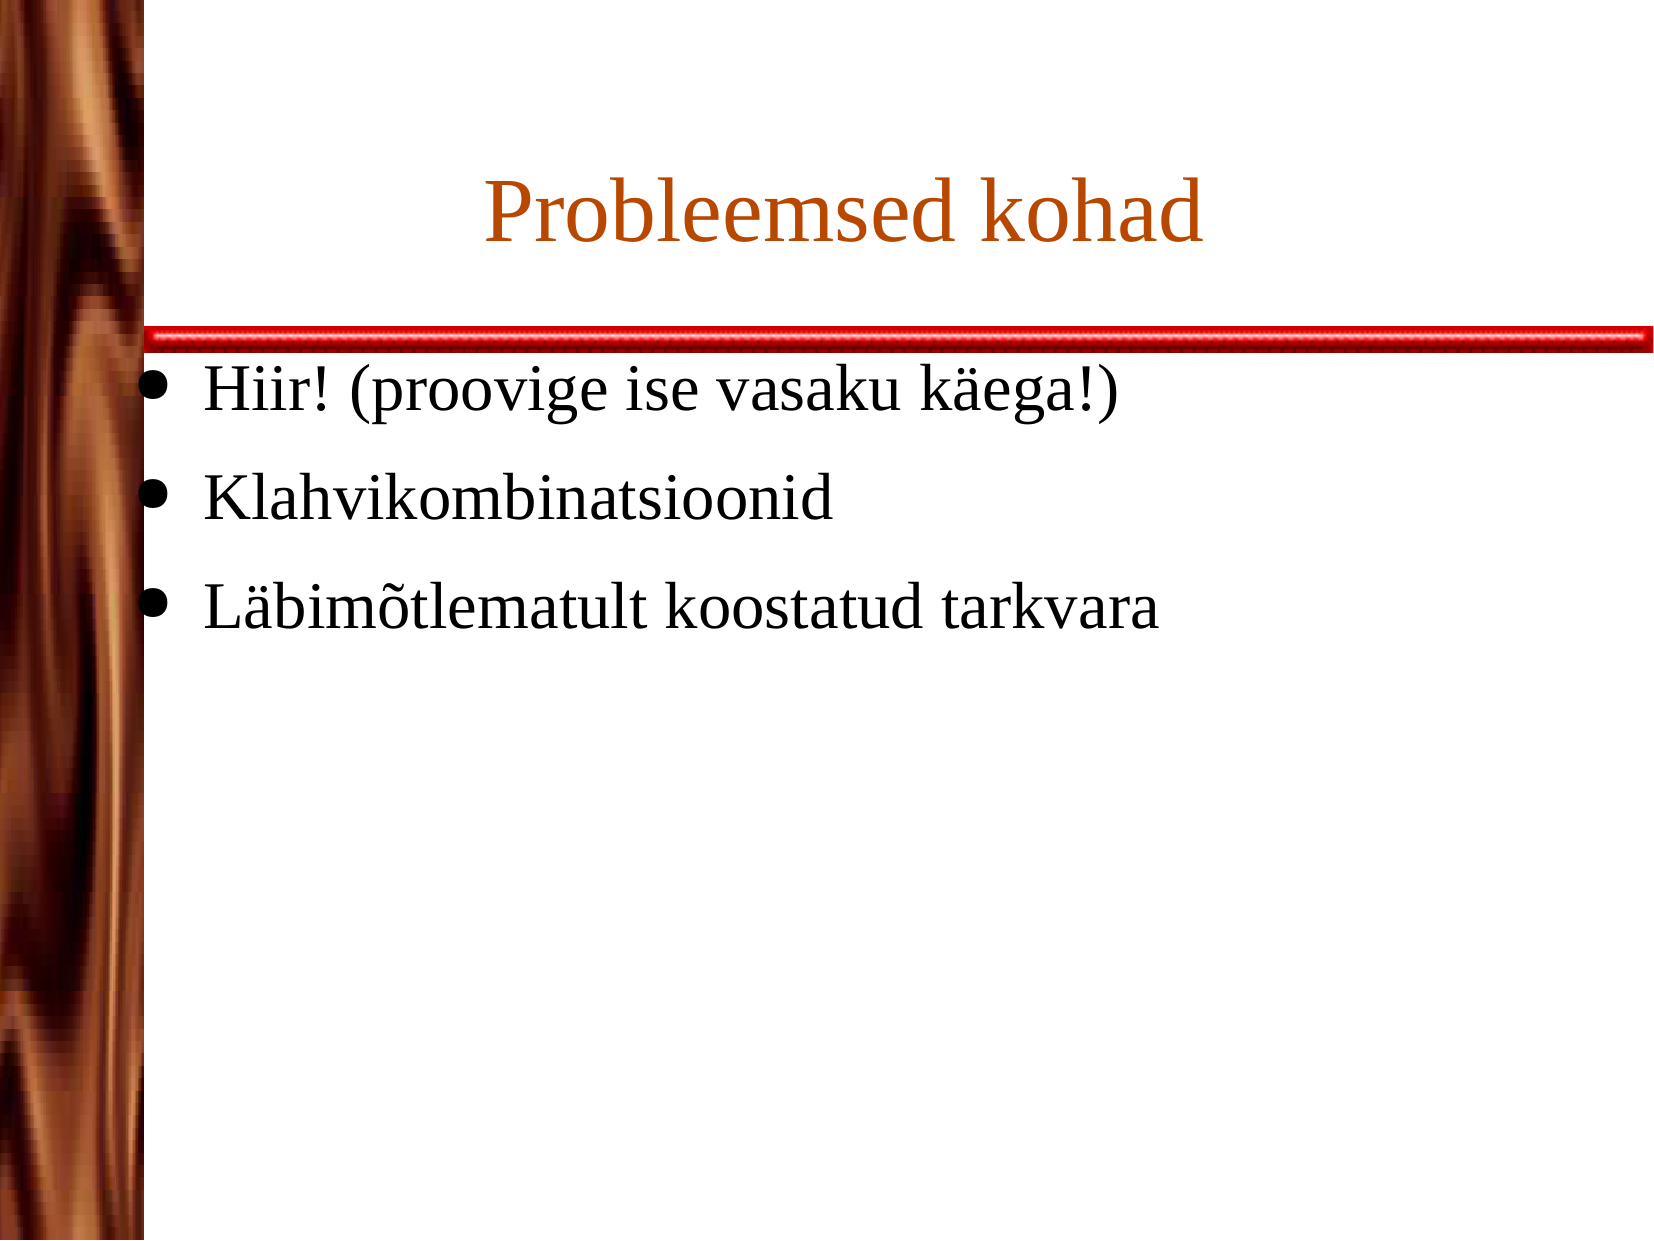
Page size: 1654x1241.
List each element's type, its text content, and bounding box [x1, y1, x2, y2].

title Probleemsed kohad [121, 100, 1533, 312]
list Hiir! (proovige ise vasaku käega!) Klahvikombinatsioonid Läbimõtlematult koostatud tarkvara [121, 344, 1533, 1164]
picture [0, 0, 1654, 1240]
